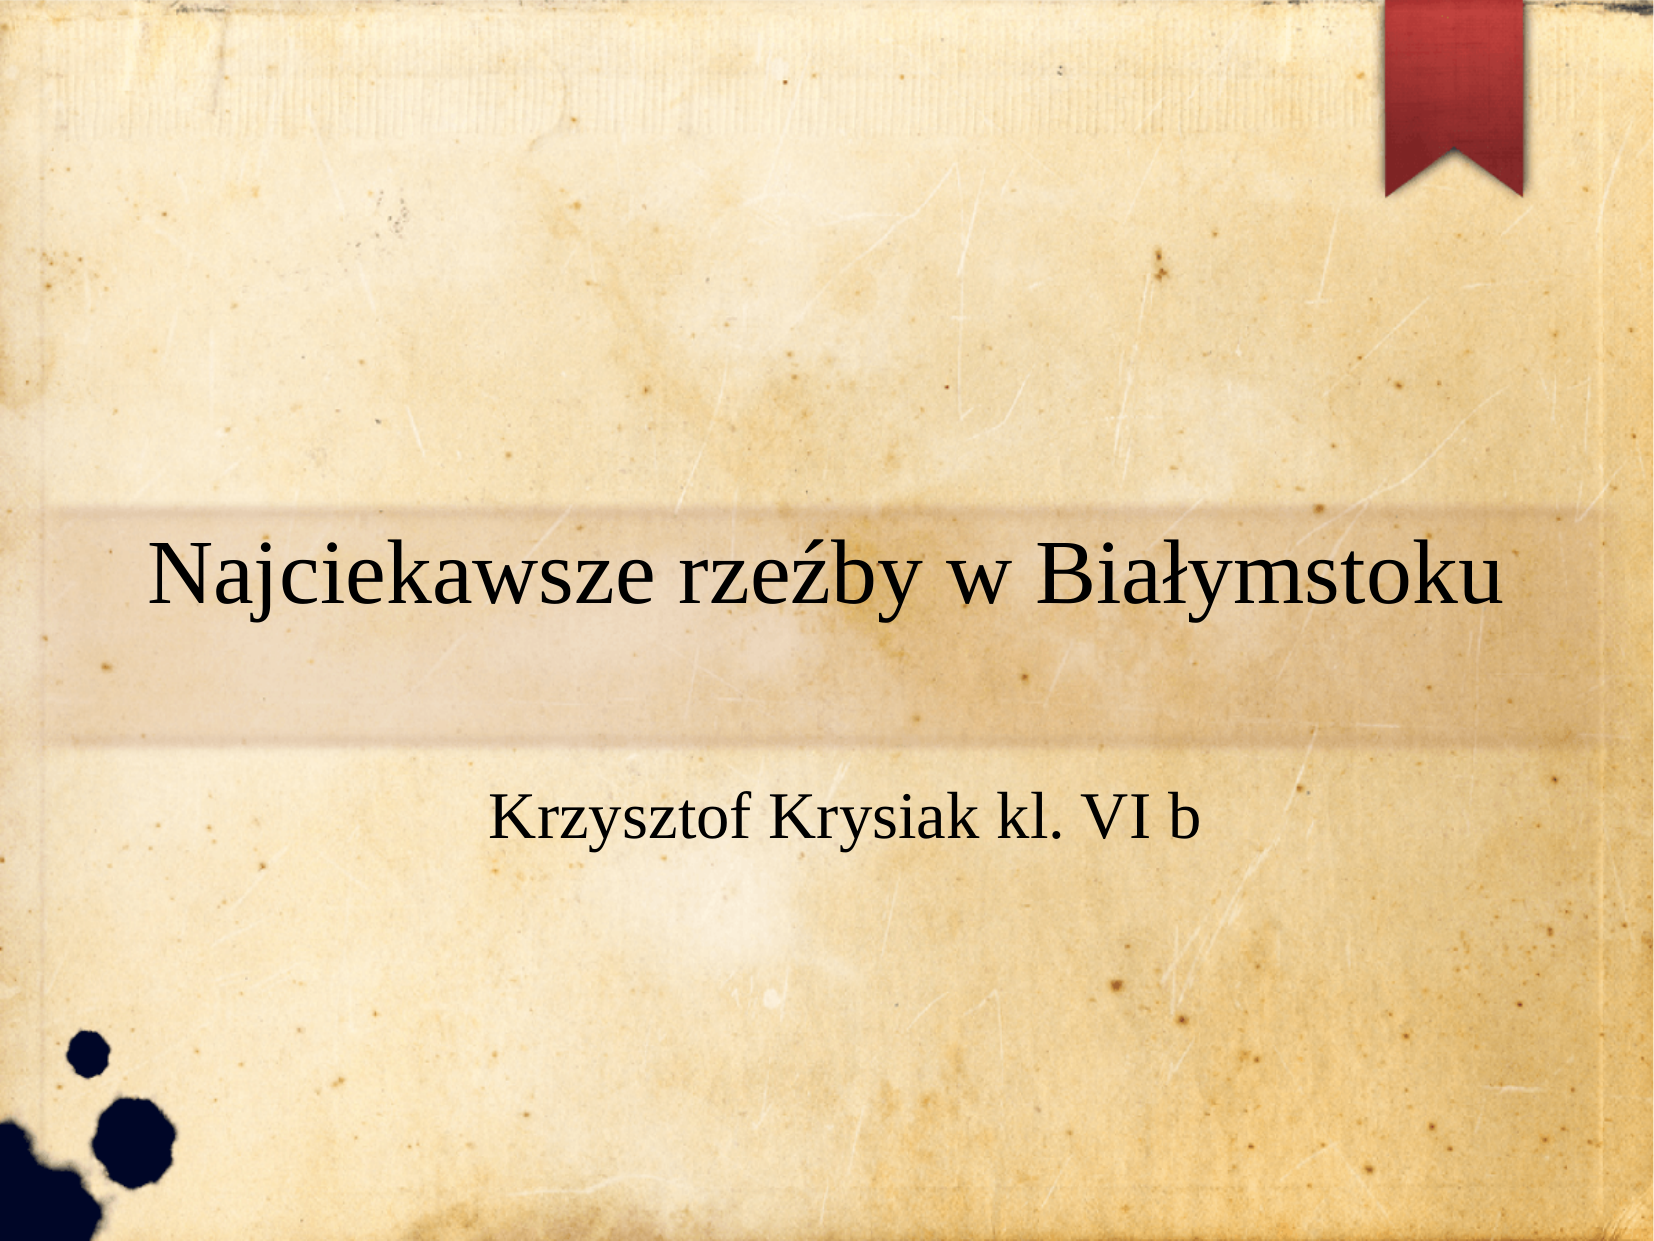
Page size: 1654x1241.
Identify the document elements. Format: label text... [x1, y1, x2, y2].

title Najciekawsze rzeźby w Białymstoku [82, 519, 1571, 727]
list Krzysztof Krysiak kl. VI b [82, 779, 1538, 1205]
picture [0, 0, 1654, 1241]
